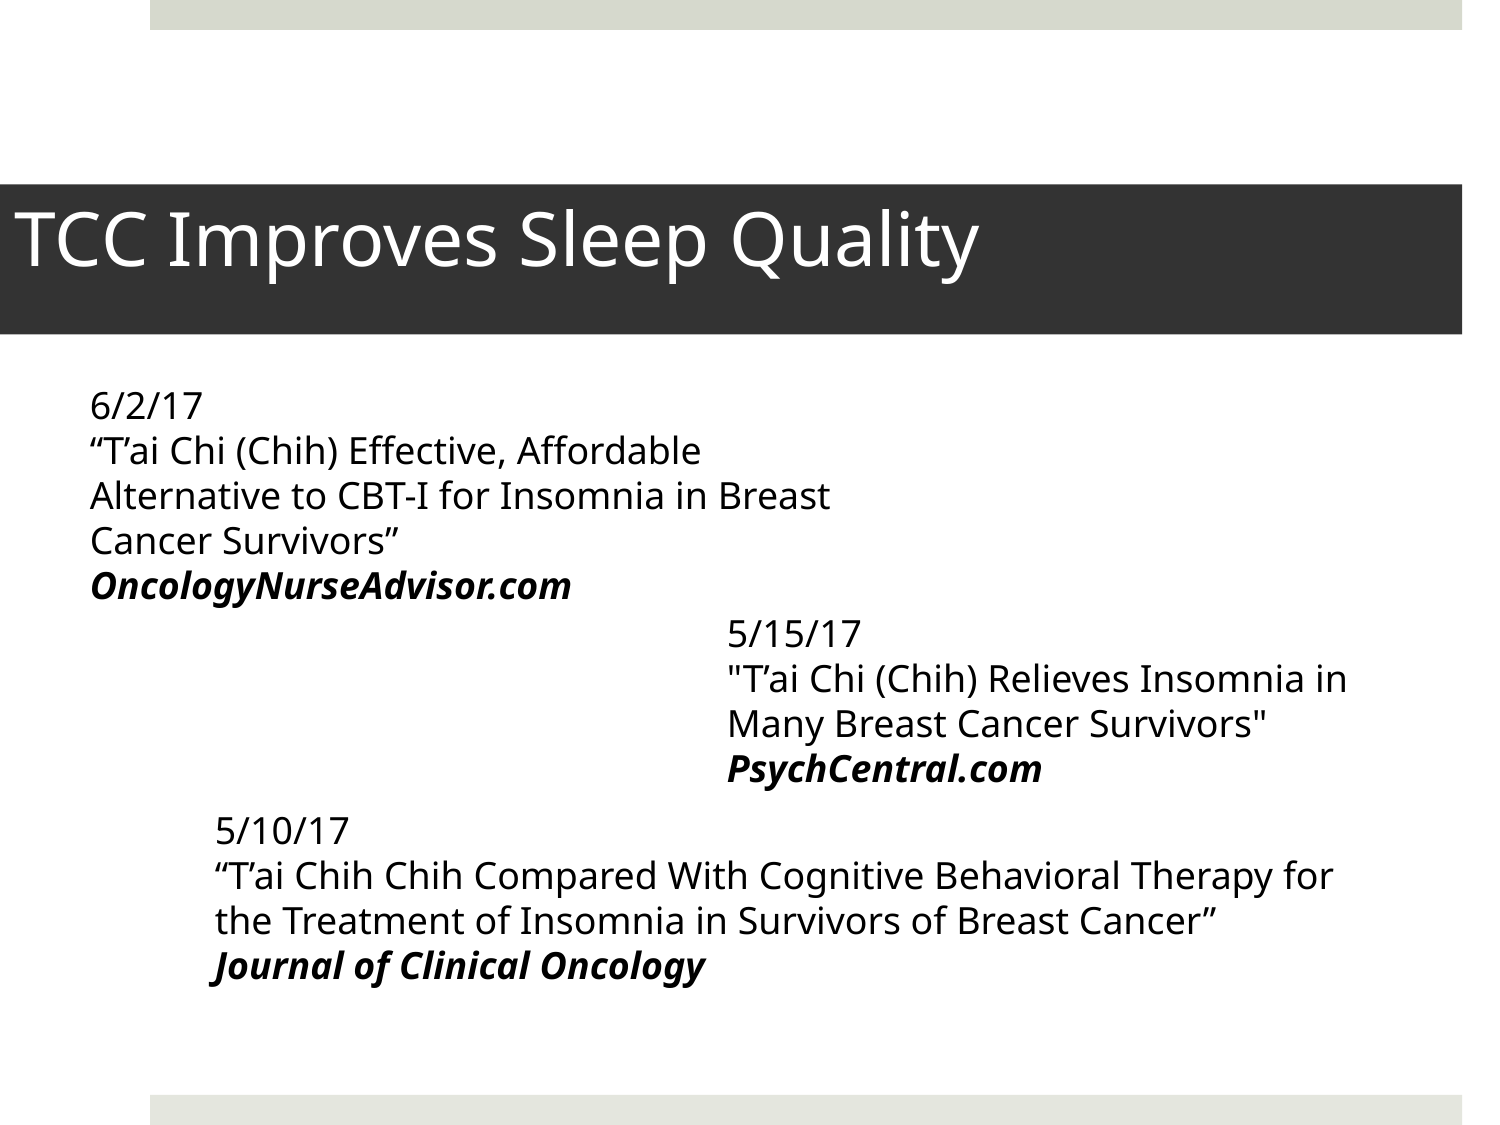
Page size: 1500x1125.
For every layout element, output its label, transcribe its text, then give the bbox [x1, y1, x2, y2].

text_box 5/15/17 "T’ai Chi (Chih) Relieves Insomnia in Many Breast Cancer Survivors" PsychCentral.com [712, 603, 1463, 798]
title TCC Improves Sleep Quality [0, 184, 1463, 335]
text_box 6/2/17 “T’ai Chi (Chih) Effective, Affordable Alternative to CBT-I for Insomnia in Breast Cancer Survivors” OncologyNurseAdvisor.com [75, 374, 850, 615]
text_box 5/10/17 “T’ai Chih Chih Compared With Cognitive Behavioral Therapy for the Treatment of Insomnia in Survivors of Breast Cancer” Journal of Clinical Oncology [200, 799, 1363, 995]
